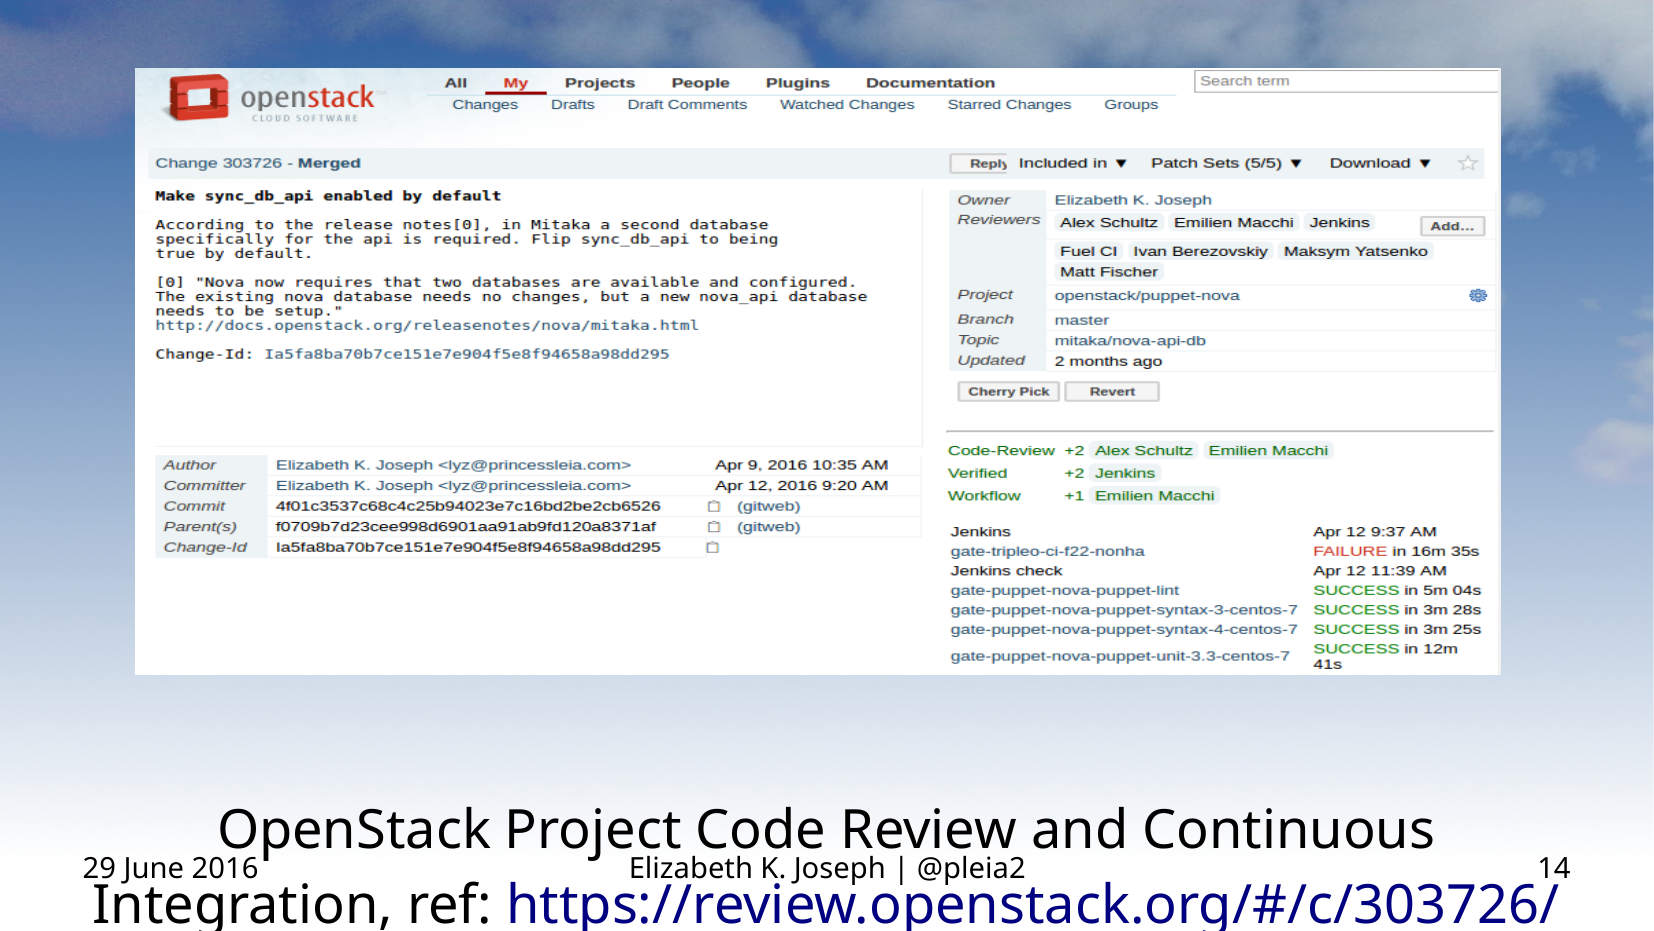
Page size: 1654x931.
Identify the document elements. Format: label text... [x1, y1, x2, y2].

picture [1206, 897, 1222, 920]
picture [587, 897, 603, 920]
picture [135, 68, 1501, 676]
picture [911, 897, 927, 920]
title OpenStack Project Code Review and Continuous Integration, ref: https://review.openstack.org/#/c/303726/ [82, 0, 1571, 794]
picture [202, 897, 218, 920]
picture [0, 0, 1654, 931]
